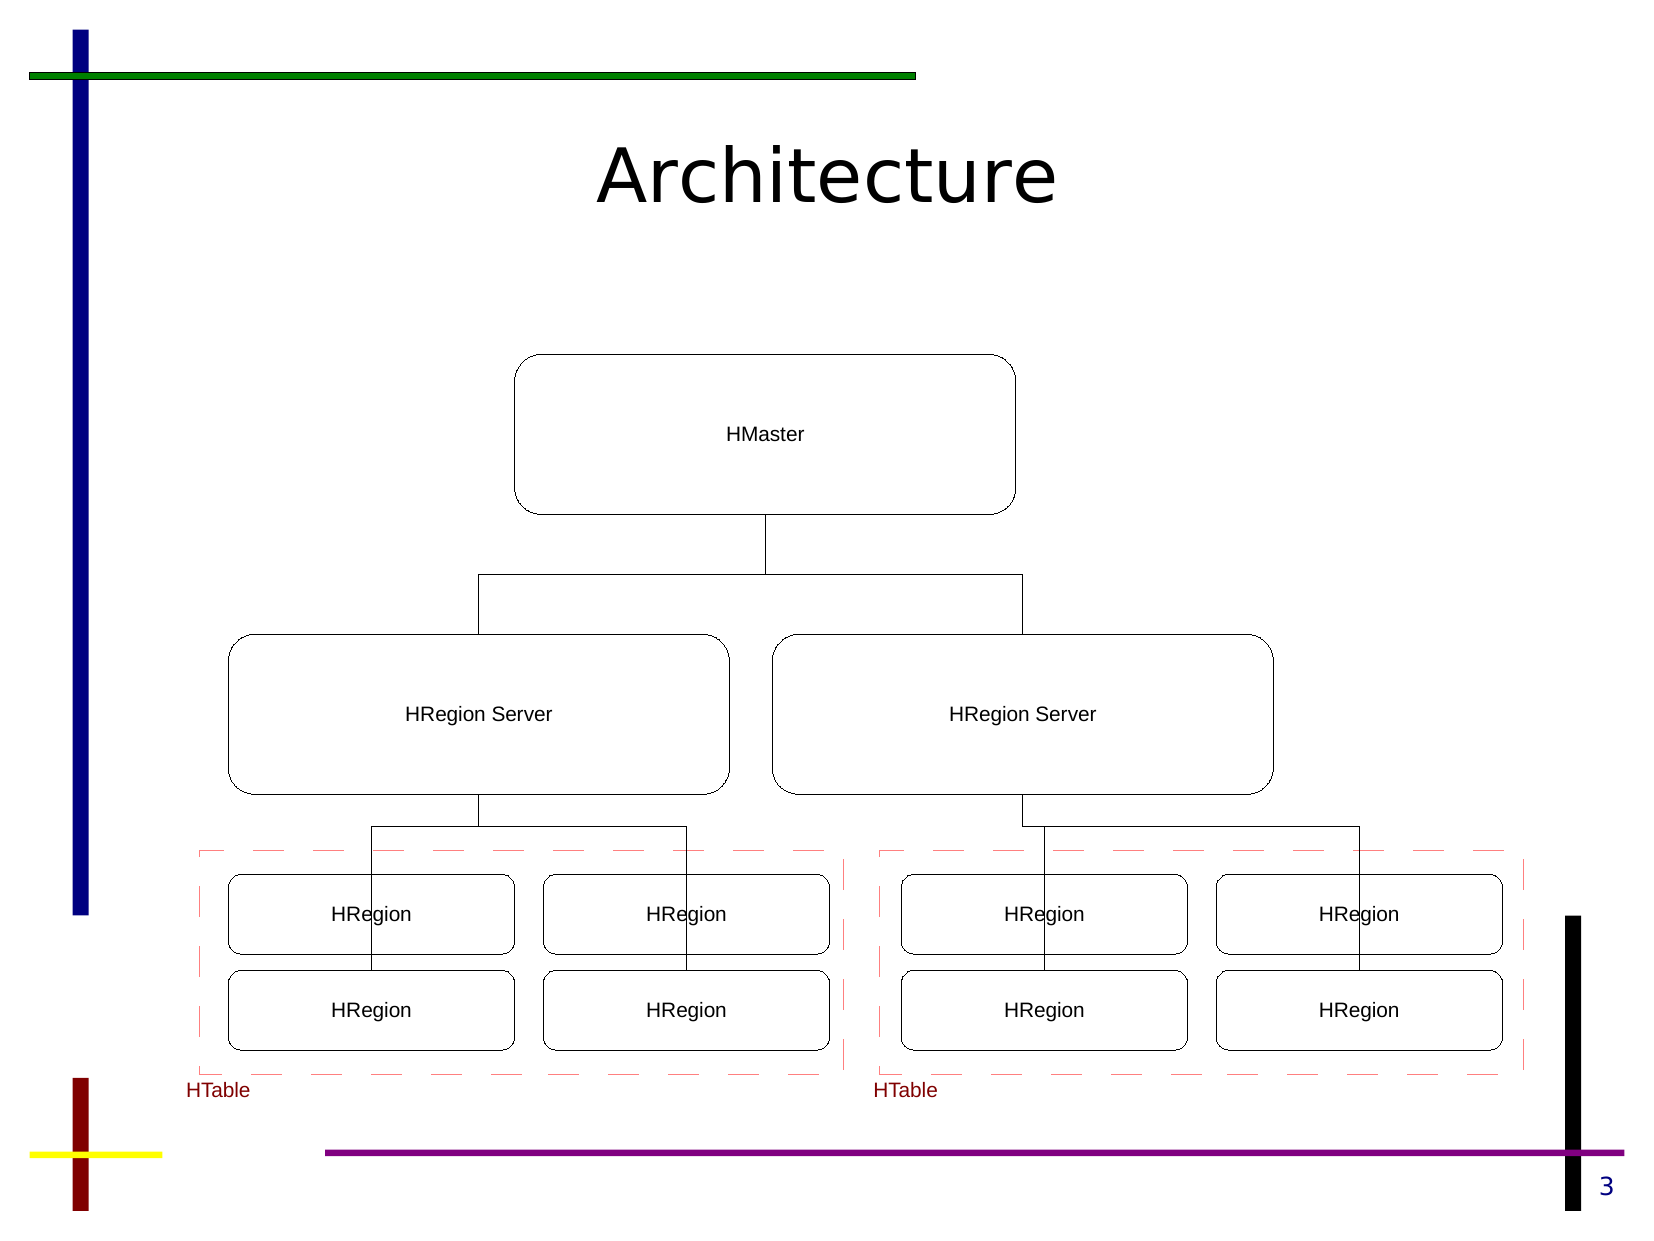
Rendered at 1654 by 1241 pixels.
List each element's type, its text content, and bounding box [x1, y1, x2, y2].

text_box HRegion [901, 970, 1188, 1051]
text_box HMaster [514, 354, 1016, 515]
text_box HRegion [543, 874, 686, 955]
text_box HRegion Server [772, 634, 1274, 795]
text_box HTable [171, 1070, 401, 1123]
text_box HRegion [543, 970, 830, 1051]
text_box HTable [858, 1070, 1088, 1123]
text_box HRegion [1216, 970, 1503, 1051]
text_box HRegion Server [228, 634, 730, 795]
title Architecture [121, 88, 1534, 266]
text_box HRegion [228, 874, 371, 955]
text_box HRegion [901, 874, 1044, 955]
text_box HRegion [1216, 874, 1359, 955]
text_box HRegion [1045, 874, 1188, 955]
text_box HRegion [372, 874, 515, 955]
text_box HRegion [687, 874, 830, 955]
text_box HRegion [228, 970, 515, 1051]
text_box HRegion [1360, 874, 1503, 955]
